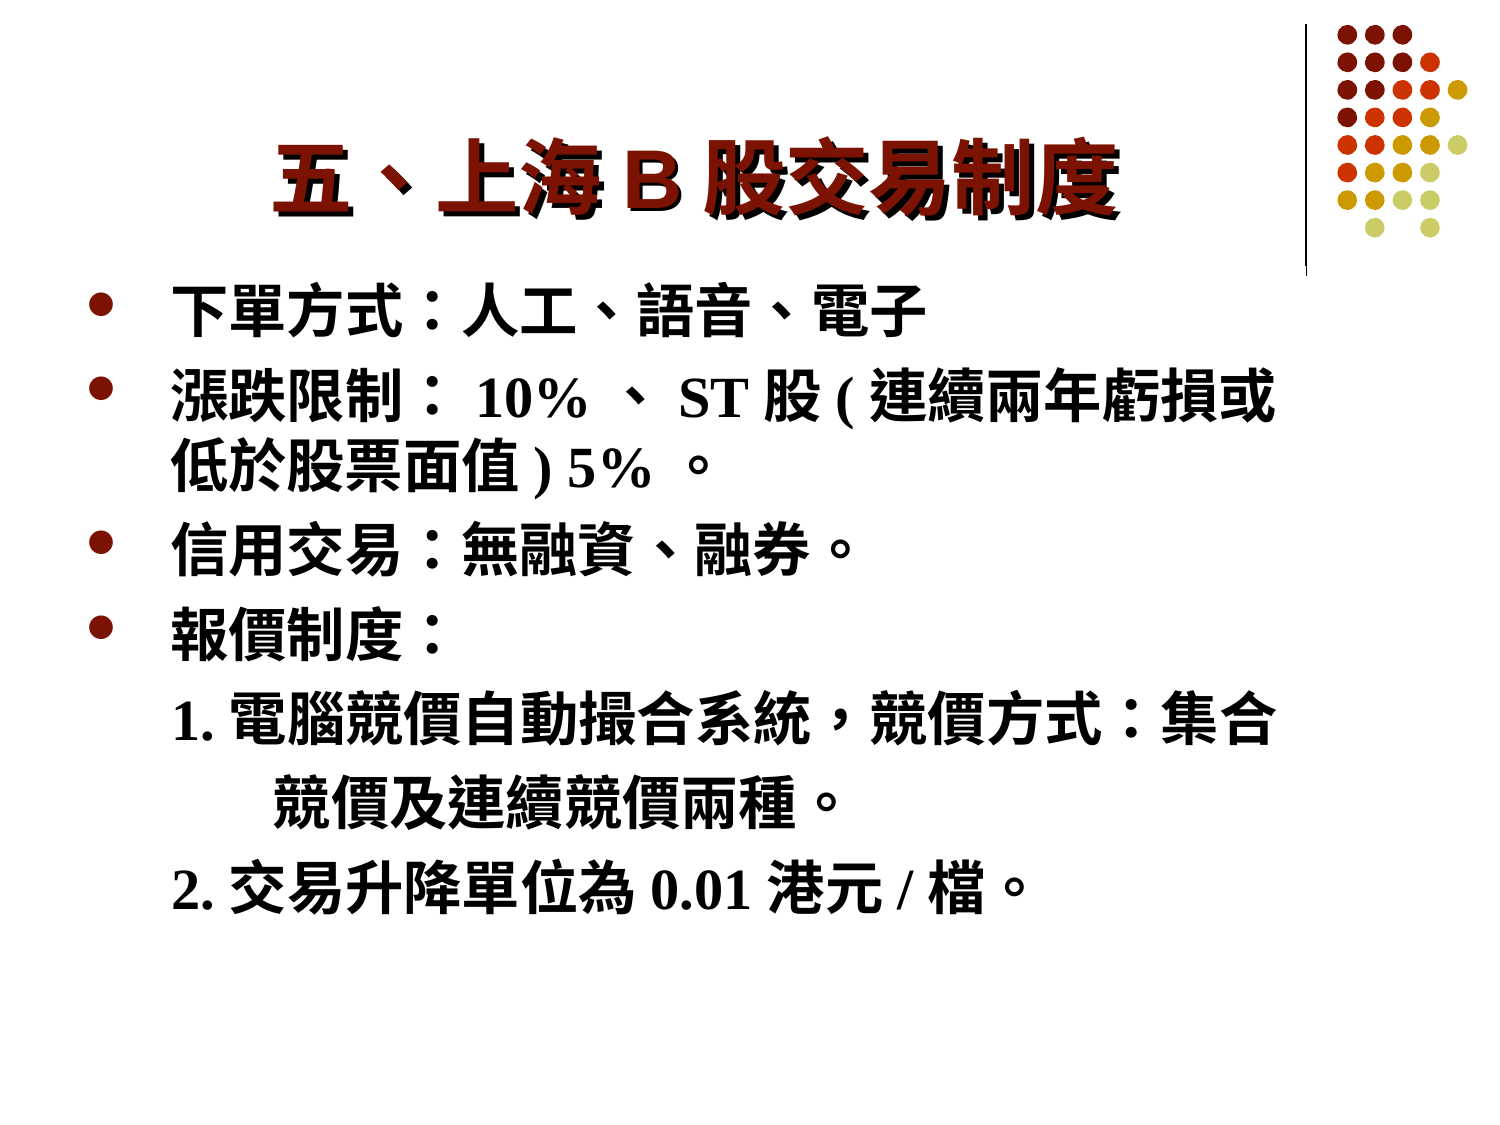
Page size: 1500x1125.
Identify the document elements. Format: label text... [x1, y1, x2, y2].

list 下單方式：人工、語音、電子 漲跌限制：10%、ST股(連續兩年虧損或低於股票面值) 5%。 信用交易：無融資、融券。 報價制度： 1.電腦競價自動撮合系統，競價方式：集合 競價及連續競價兩種。 2.交易升降單位為0.01港元/檔。 [53, 267, 1306, 929]
title 五、上海B股交易制度 [74, 20, 1313, 233]
